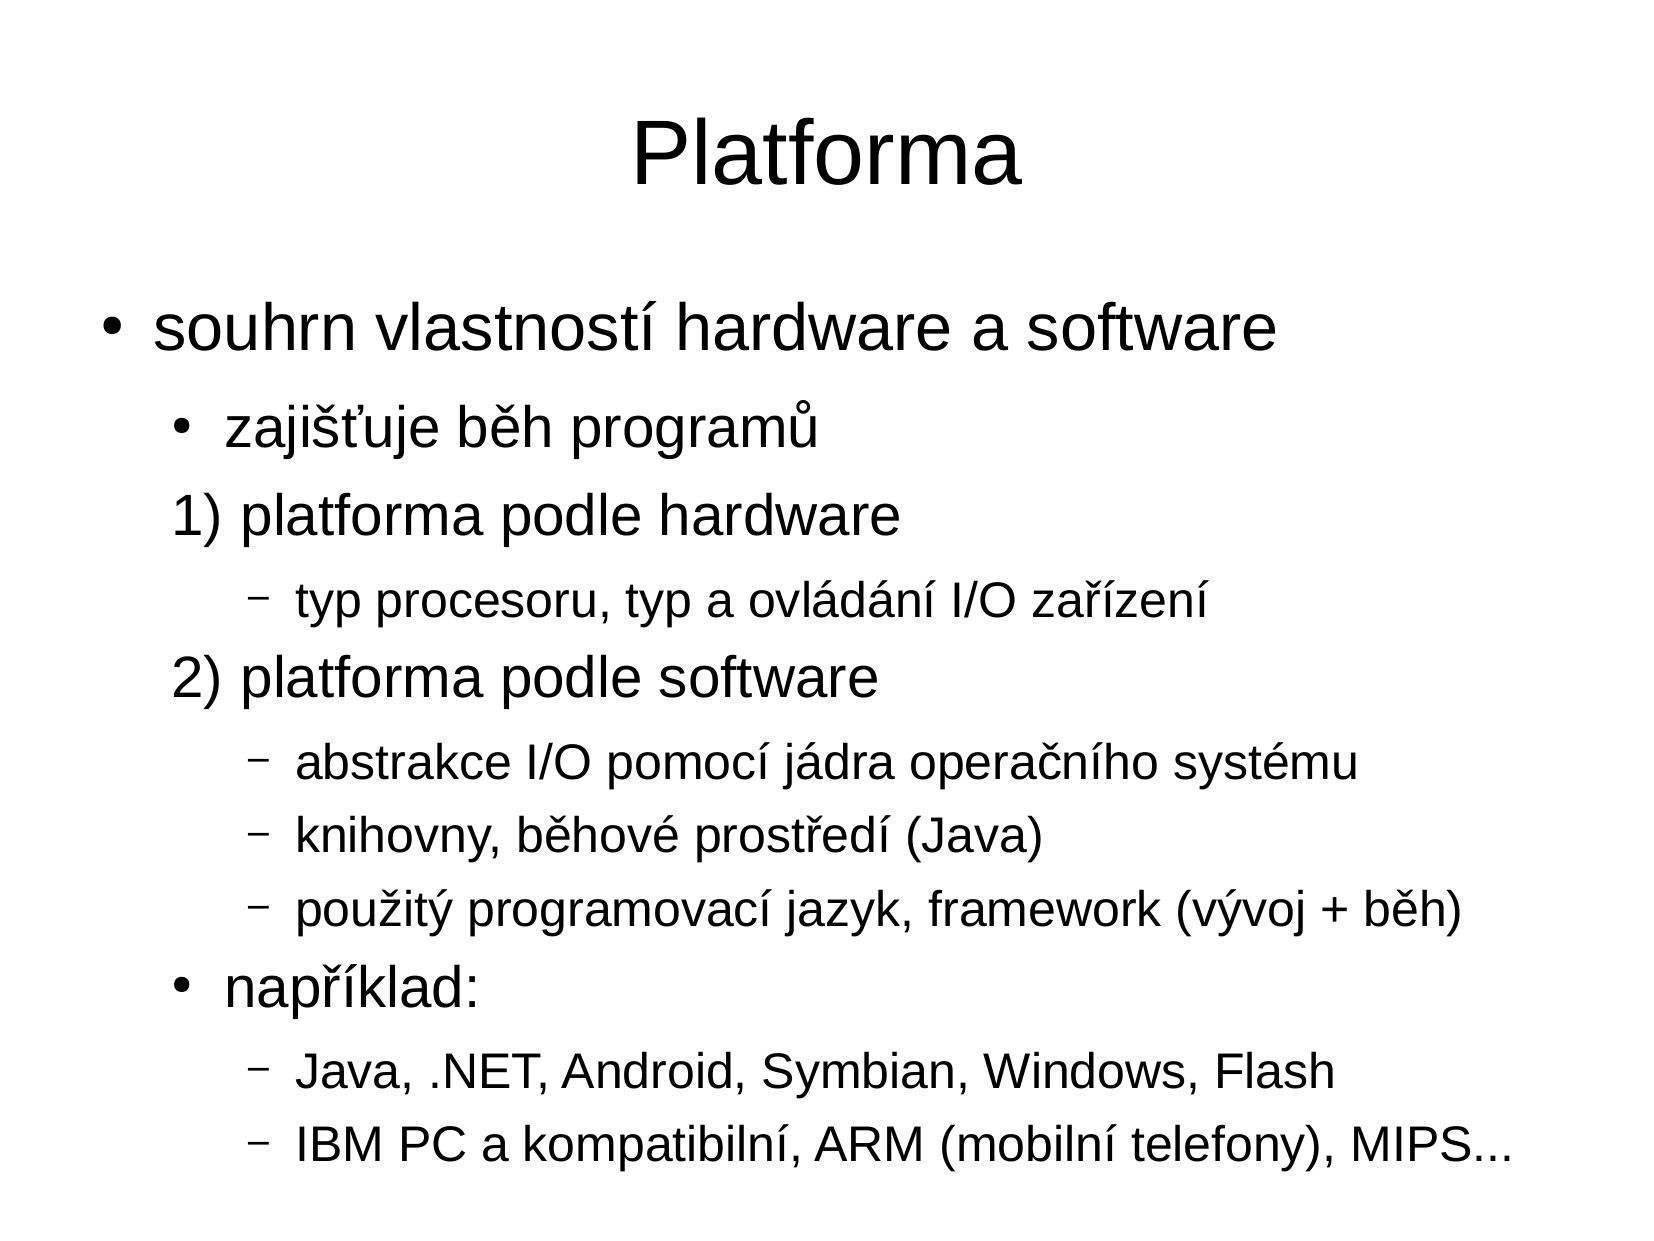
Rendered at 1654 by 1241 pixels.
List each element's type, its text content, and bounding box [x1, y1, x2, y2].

title Platforma [82, 49, 1571, 257]
list souhrn vlastností hardware a software zajišťuje běh programů platforma podle hardware typ procesoru, typ a ovládání I/O zařízení platforma podle software abstrakce I/O pomocí jádra operačního systému knihovny, běhové prostředí (Java) použitý programovací jazyk, framework (vývoj + běh) například: Java, .NET, Android, Symbian, Windows, Flash IBM PC a kompatibilní, ARM (mobilní telefony), MIPS... [82, 290, 1571, 1173]
